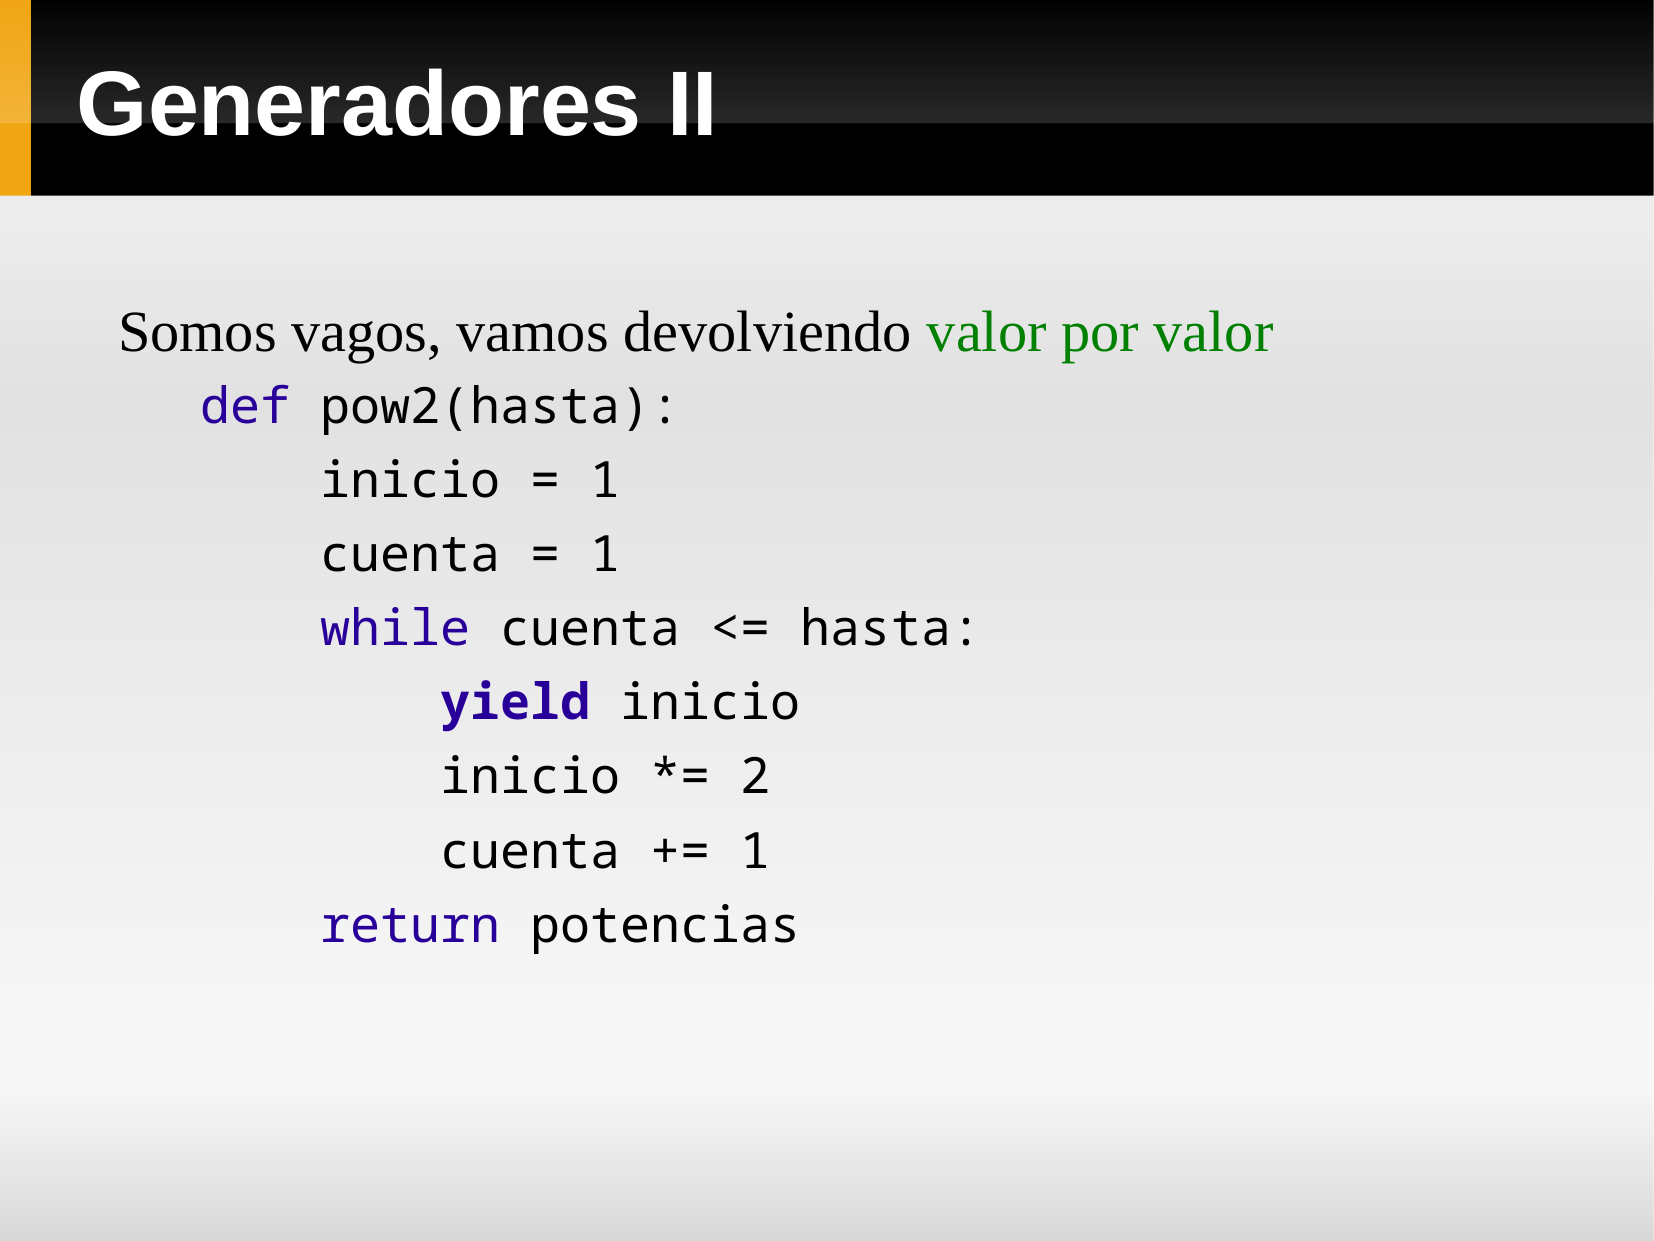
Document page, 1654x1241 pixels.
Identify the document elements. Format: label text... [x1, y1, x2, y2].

picture [0, 0, 1654, 1241]
subtitle Somos vagos, vamos devolviendo valor por valor def pow2(hasta): inicio = 1 cuenta = 1 while cuenta <= hasta: yield inicio inicio *= 2 cuenta += 1 return potencias [82, 297, 1571, 1102]
title Generadores II [76, 7, 1565, 200]
